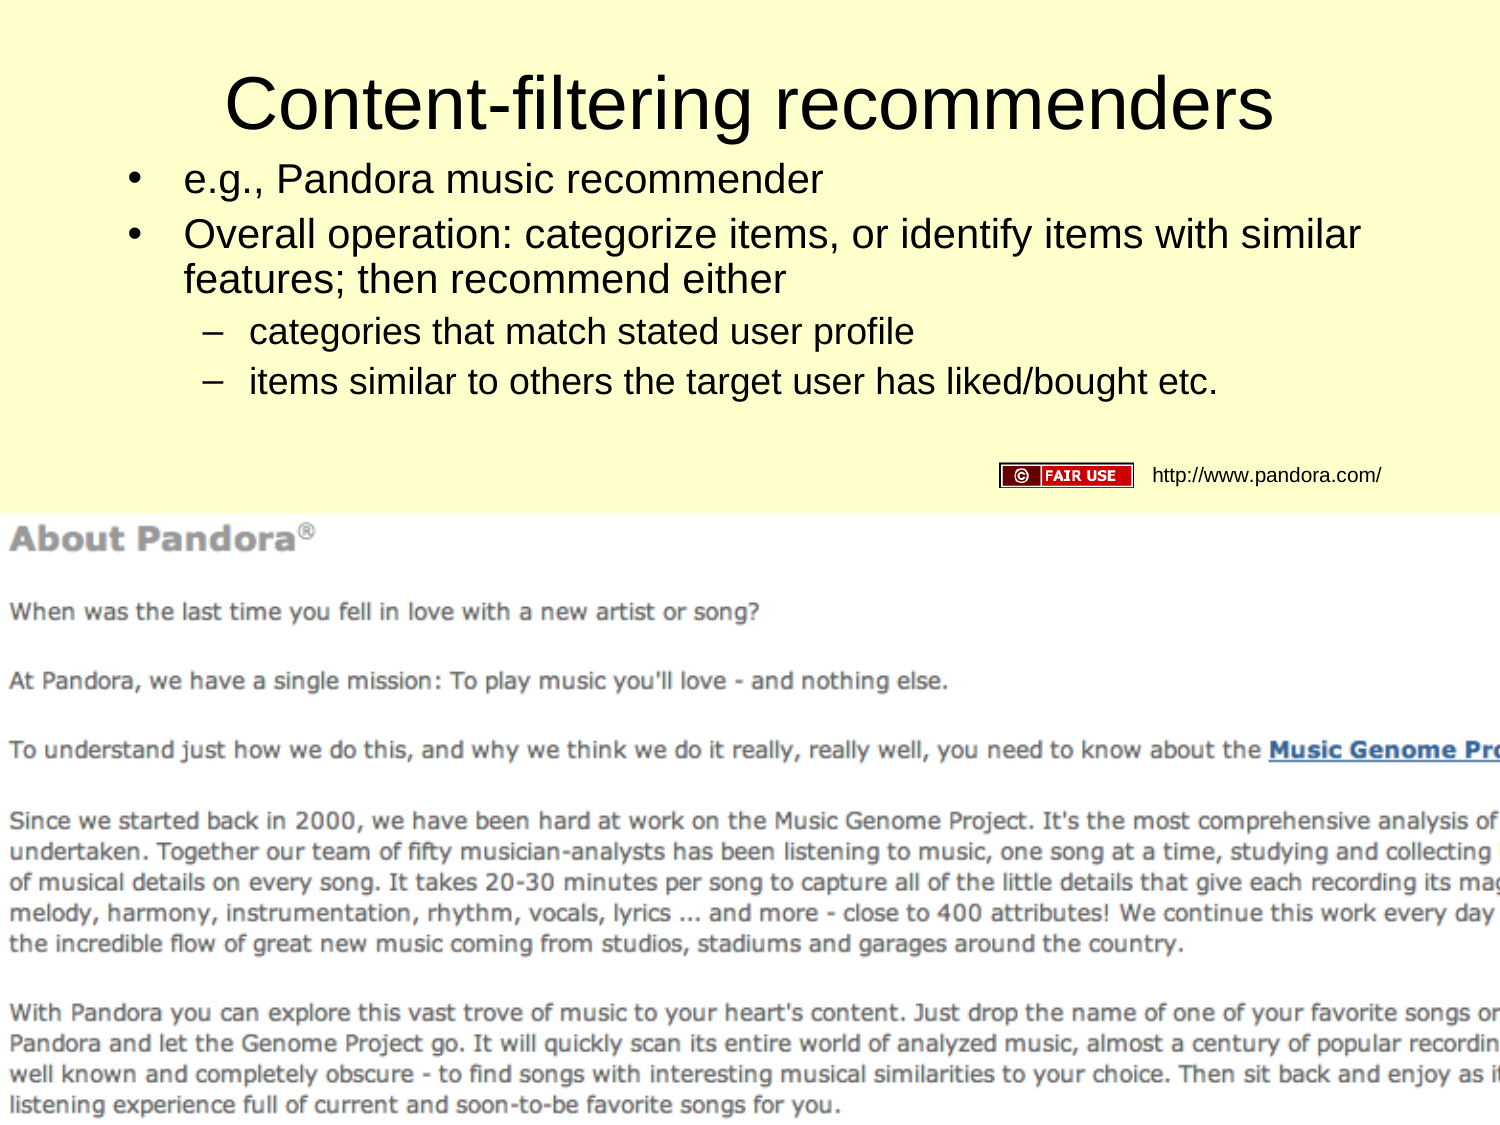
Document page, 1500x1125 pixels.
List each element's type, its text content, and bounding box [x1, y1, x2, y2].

text_box http://www.pandora.com/ [1137, 454, 1461, 505]
list e.g., Pandora music recommender Overall operation: categorize items, or identify items with similar features; then recommend either categories that match stated user profile items similar to others the target user has liked/bought etc. [112, 149, 1388, 501]
picture [999, 462, 1134, 488]
picture [0, 513, 1500, 1125]
title Content-filtering recommenders [112, 24, 1388, 149]
